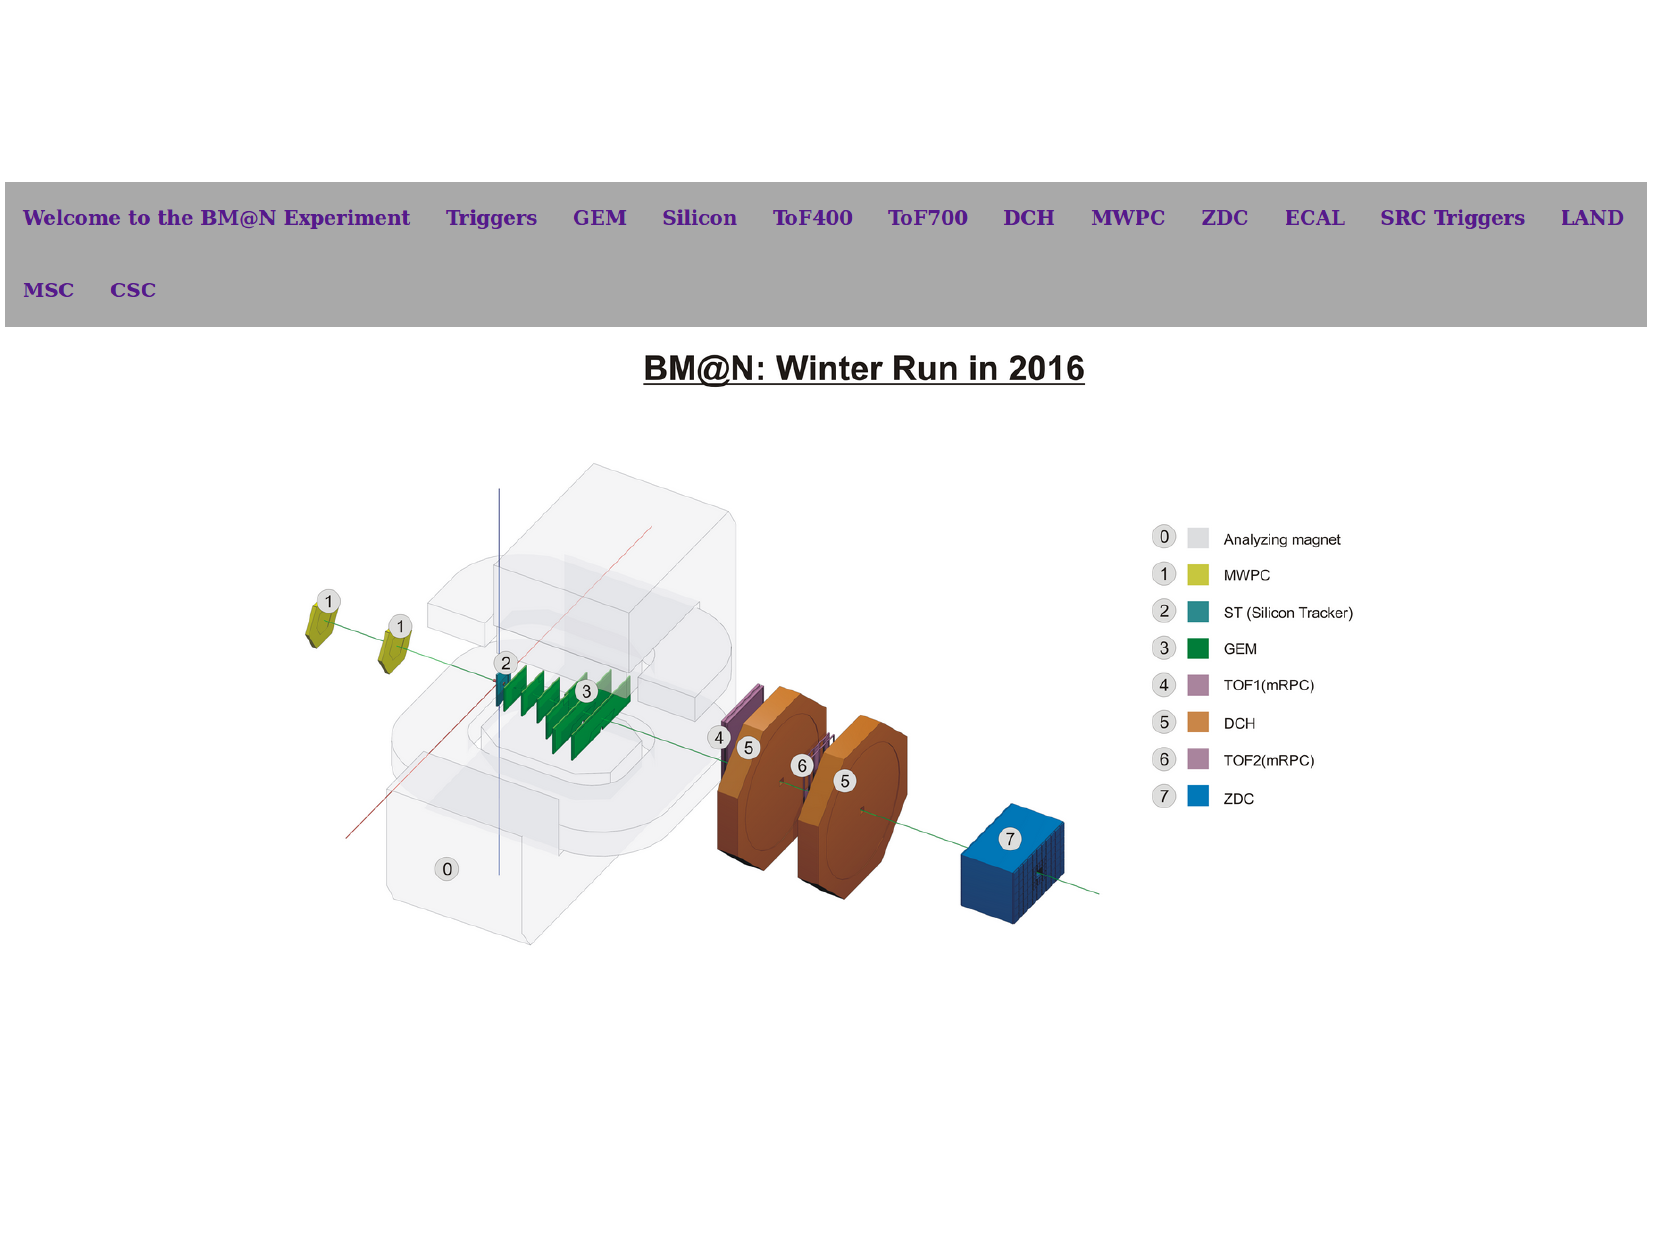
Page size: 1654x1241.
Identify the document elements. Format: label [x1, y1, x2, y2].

picture [0, 176, 1654, 1052]
